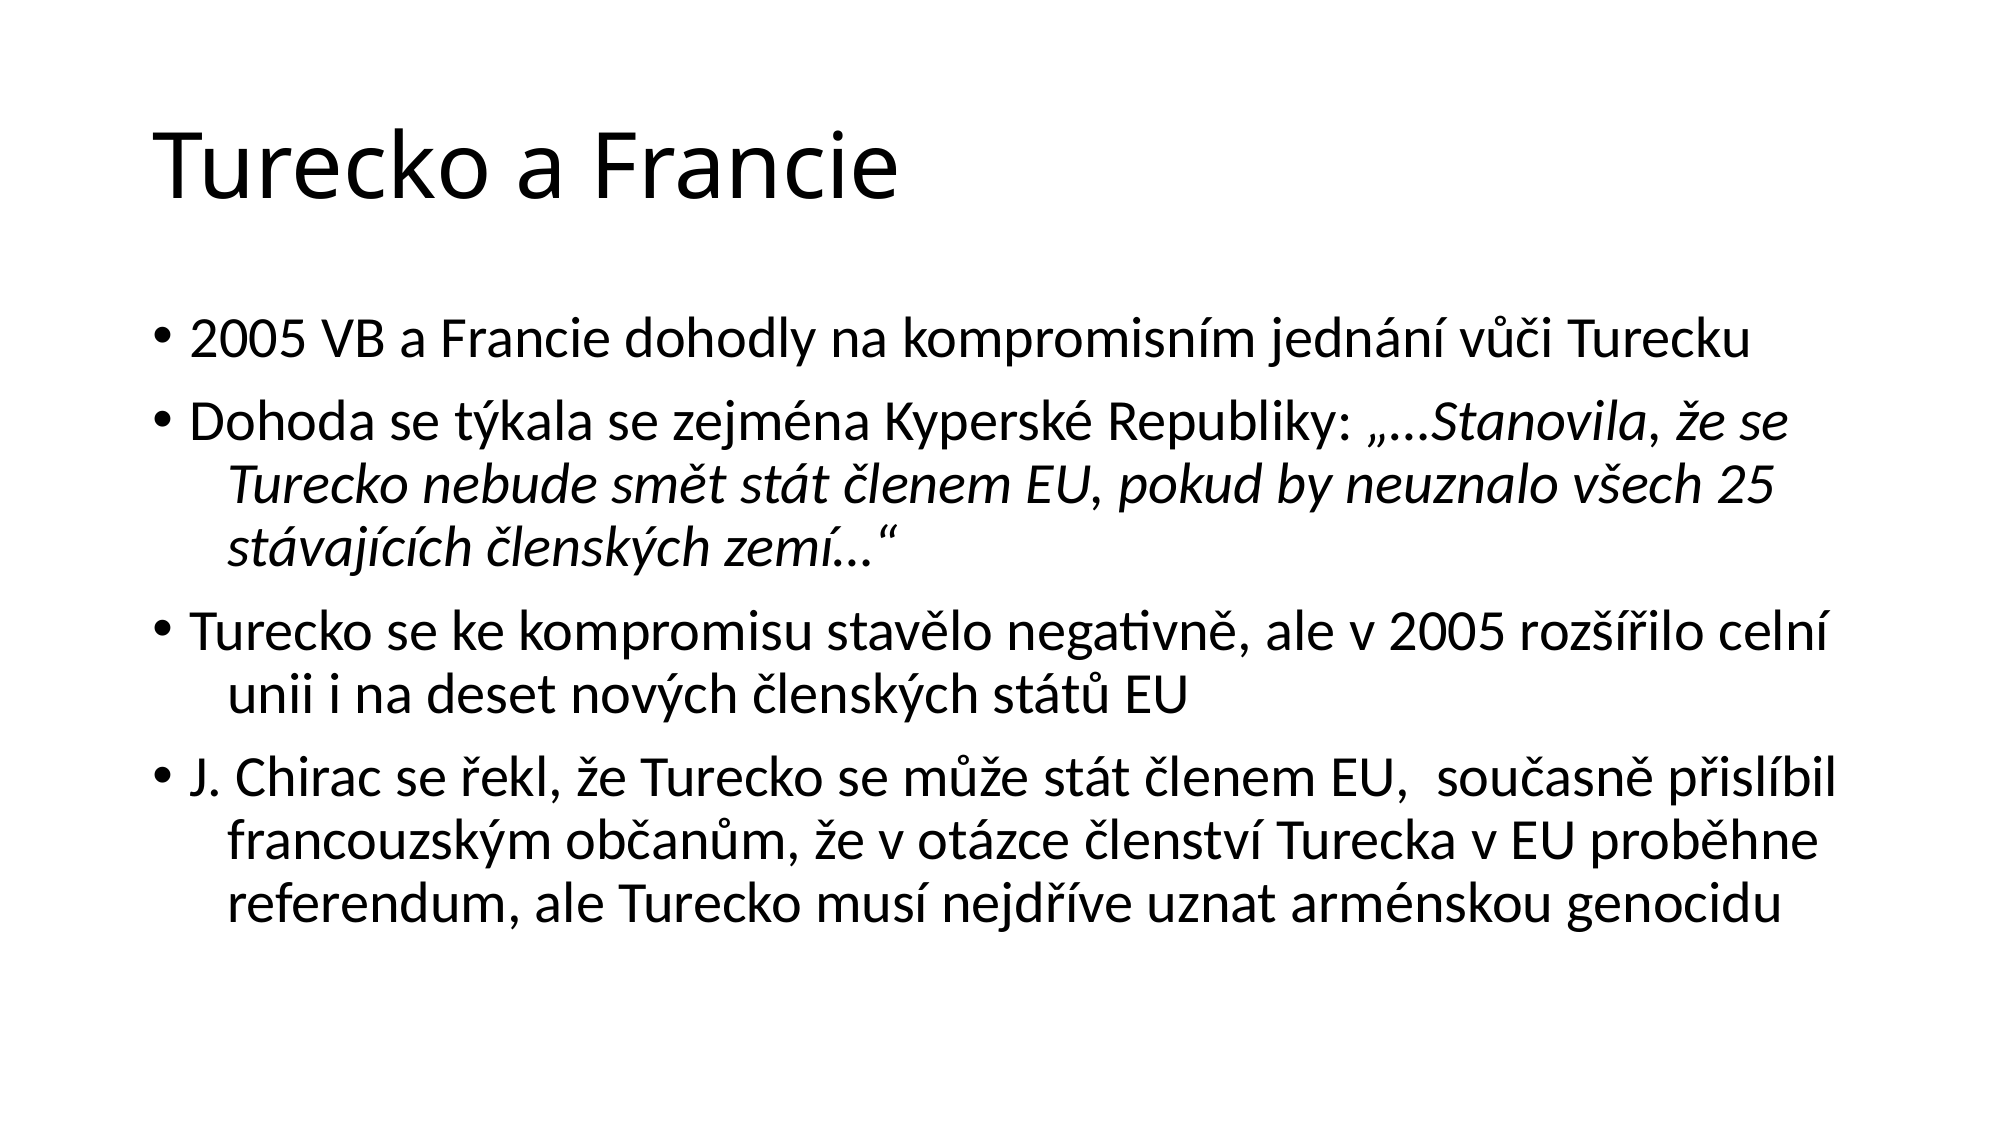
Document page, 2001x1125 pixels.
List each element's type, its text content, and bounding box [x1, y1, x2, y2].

list 2005 VB a Francie dohodly na kompromisním jednání vůči Turecku Dohoda se týkala se zejména Kyperské Republiky: „…Stanovila, že se Turecko nebude smět stát členem EU, pokud by neuznalo všech 25 stávajících členských zemí…“ Turecko se ke kompromisu stavělo negativně, ale v 2005 rozšířilo celní unii i na deset nových členských států EU J. Chirac se řekl, že Turecko se může stát členem EU, současně přislíbil francouzským občanům, že v otázce členství Turecka v EU proběhne referendum, ale Turecko musí nejdříve uznat arménskou genocidu [137, 299, 1863, 1014]
title Turecko a Francie [137, 59, 1863, 278]
